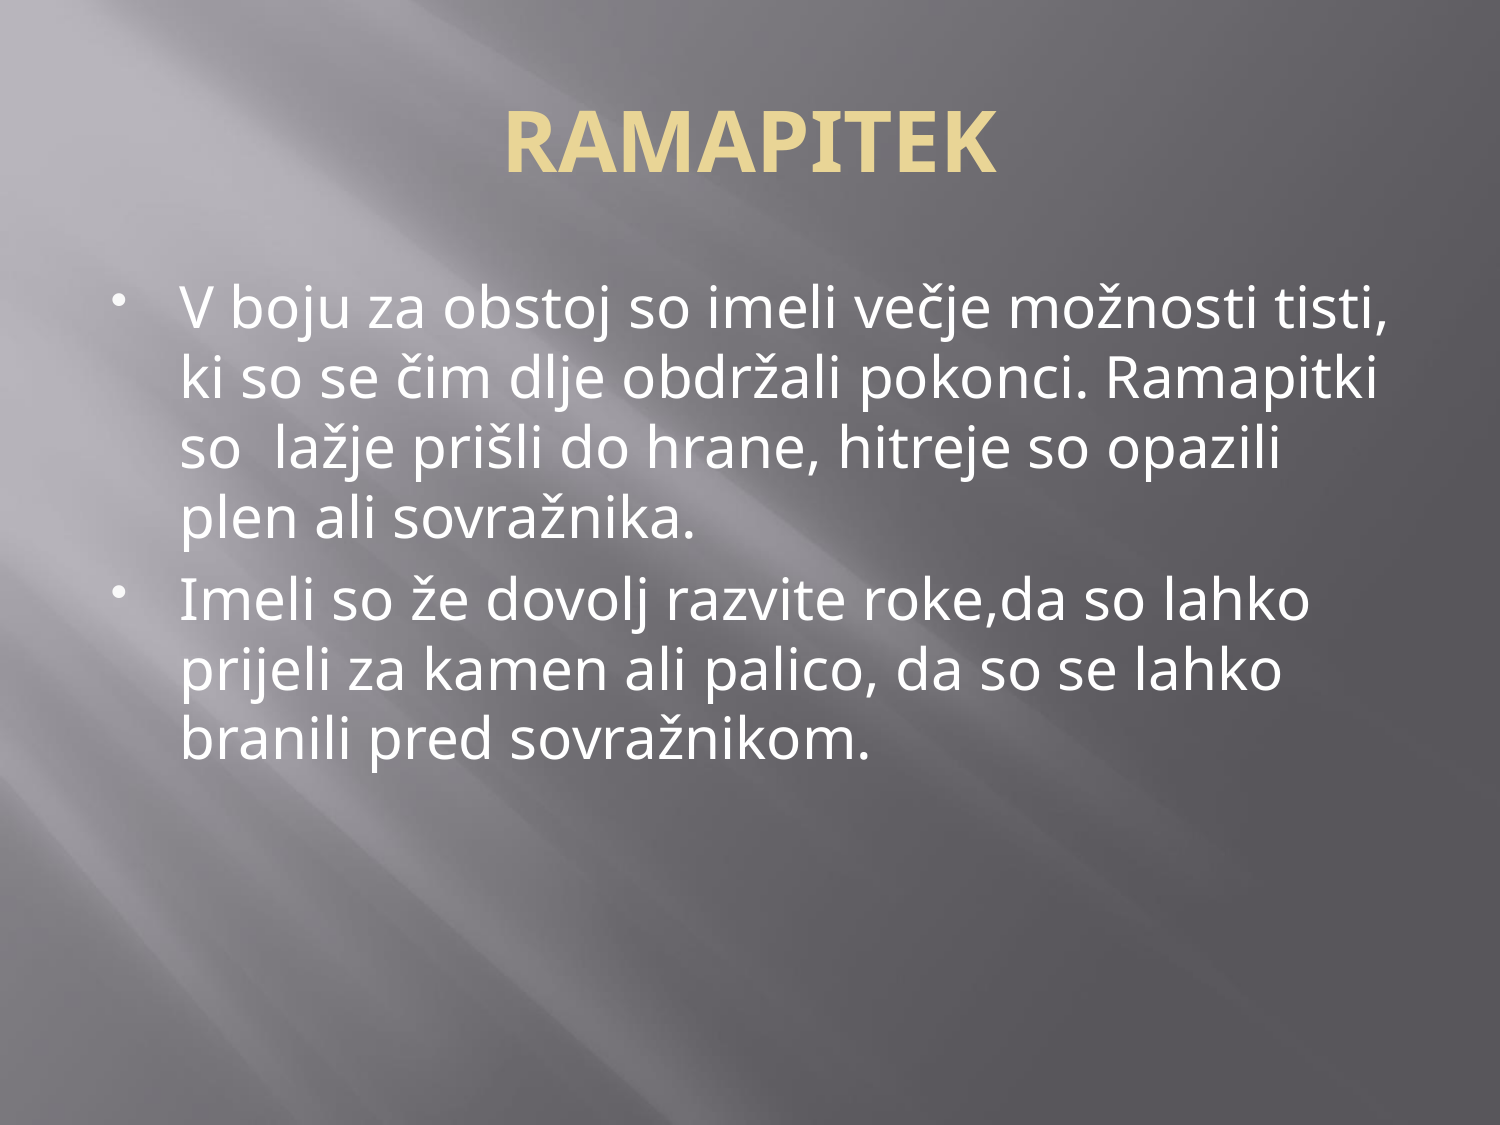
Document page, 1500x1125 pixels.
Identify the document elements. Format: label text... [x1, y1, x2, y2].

picture [0, 0, 1500, 1125]
title RAMAPITEK [75, 45, 1425, 233]
list V boju za obstoj so imeli večje možnosti tisti, ki so se čim dlje obdržali pokonci. Ramapitki so lažje prišli do hrane, hitreje so opazili plen ali sovražnika. Imeli so že dovolj razvite roke,da so lahko prijeli za kamen ali palico, da so se lahko branili pred sovražnikom. [75, 262, 1425, 1035]
